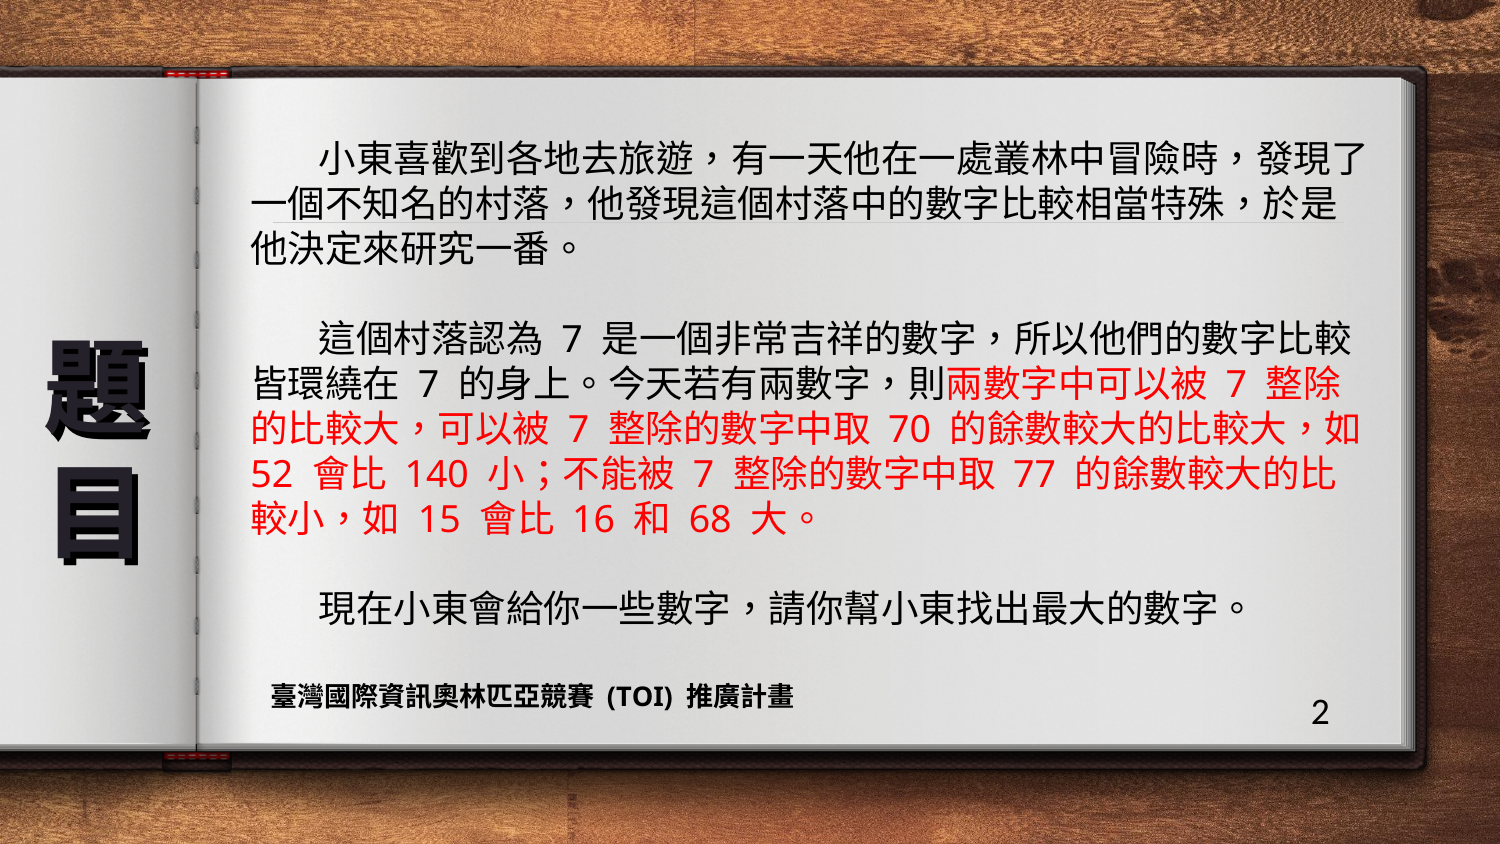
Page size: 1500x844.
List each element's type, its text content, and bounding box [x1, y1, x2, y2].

text_box 小東喜歡到各地去旅遊，有一天他在一處叢林中冒險時，發現了一個不知名的村落，他發現這個村落中的數字比較相當特殊，於是他決定來研究一番。 這個村落認為 7 是一個非常吉祥的數字，所以他們的數字比較皆環繞在 7 的身上。今天若有兩數字，則兩數字中可以被 7 整除的比較大，可以被 7 整除的數字中取 70 的餘數較大的比較大，如 52 會比 140 小；不能被 7 整除的數字中取 77 的餘數較大的比較小，如 15 會比 16 和 68 大。 現在小東會給你一些數字，請你幫小東找出最大的數字。 [235, 127, 1386, 642]
title 題 目 [28, 306, 210, 552]
text_box [1295, 672, 1386, 737]
